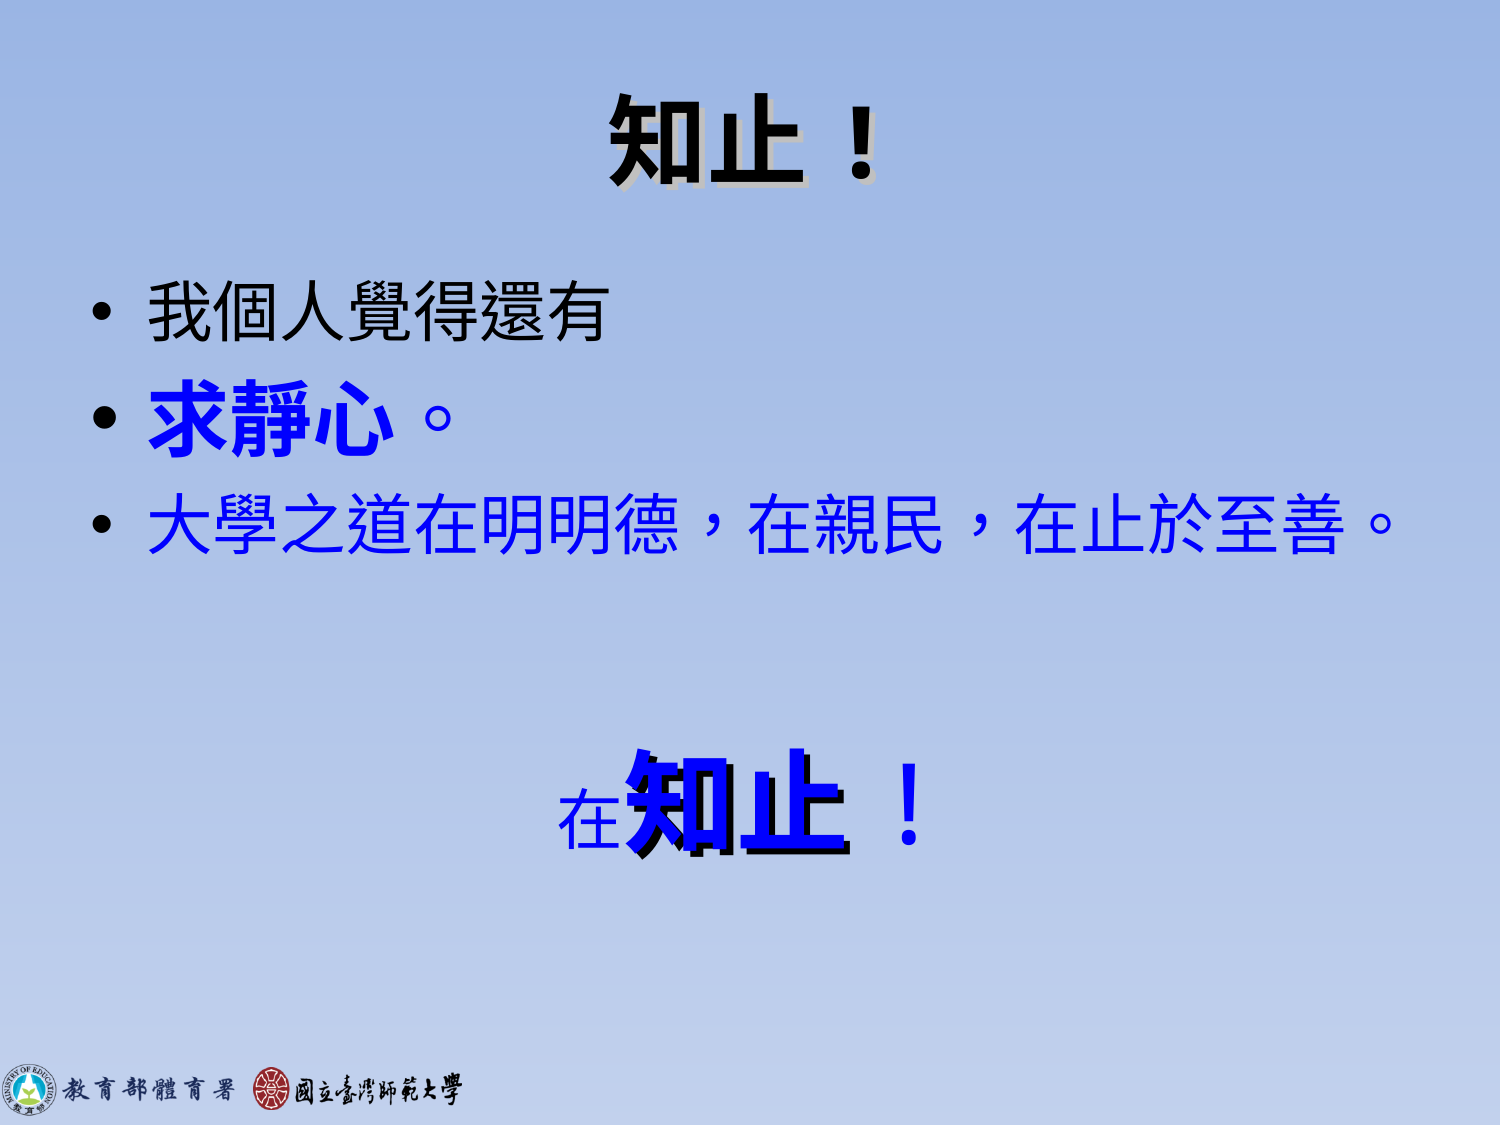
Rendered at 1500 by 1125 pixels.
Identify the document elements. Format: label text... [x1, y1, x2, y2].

list 我個人覺得還有 求靜心。 大學之道在明明德，在親民，在止於至善。 在知止! [75, 262, 1426, 1005]
title 知止! [75, 45, 1426, 233]
